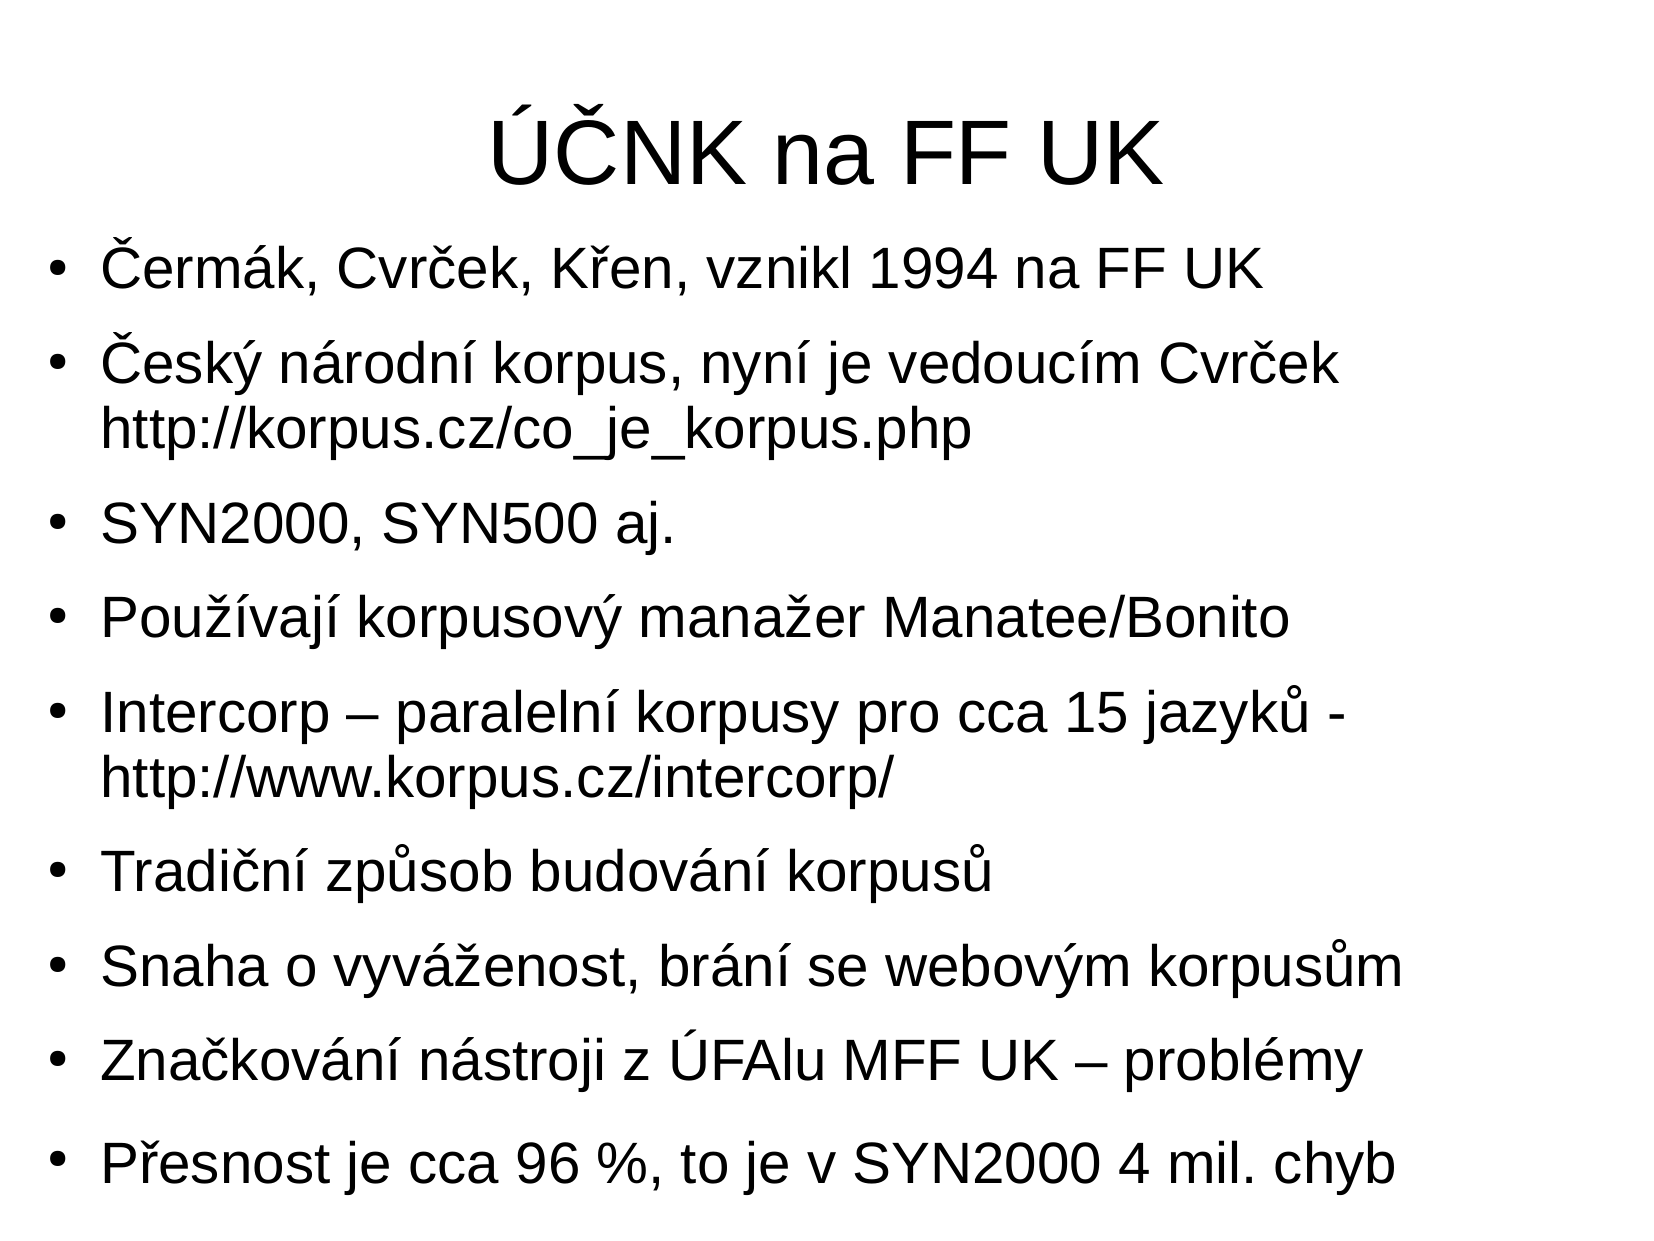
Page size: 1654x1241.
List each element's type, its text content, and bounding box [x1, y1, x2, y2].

title ÚČNK na FF UK [82, 56, 1571, 250]
list Čermák, Cvrček, Křen, vznikl 1994 na FF UK Český národní korpus, nyní je vedoucím Cvrček http://korpus.cz/co_je_korpus.php SYN2000, SYN500 aj. Používají korpusový manažer Manatee/Bonito Intercorp – paralelní korpusy pro cca 15 jazyků - http://www.korpus.cz/intercorp/ Tradiční způsob budování korpusů Snaha o vyváženost, brání se webovým korpusům Značkování nástroji z ÚFAlu MFF UK – problémy Přesnost je cca 96 %, to je v SYN2000 4 mil. chyb [29, 236, 1548, 1196]
